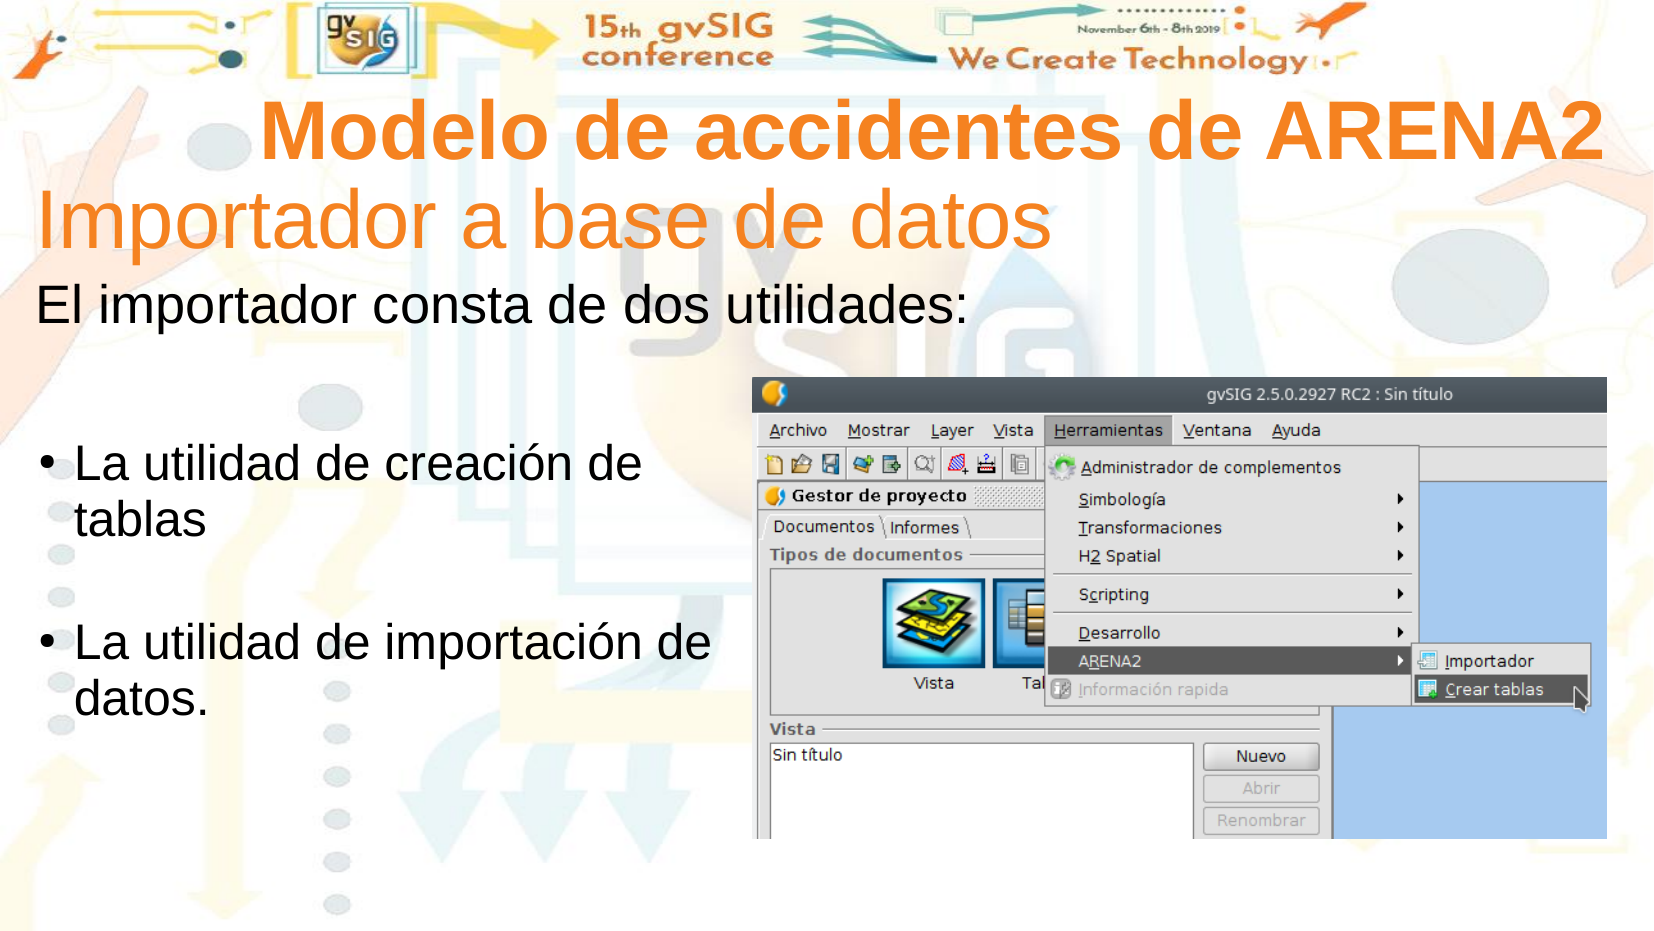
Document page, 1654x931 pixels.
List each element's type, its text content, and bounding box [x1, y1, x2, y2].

picture [0, 0, 1654, 931]
title Importador a base de datos [35, 167, 1616, 272]
title Modelo de accidentes de ARENA2 [47, 84, 1607, 167]
text_box El importador consta de dos utilidades: [0, 265, 1489, 892]
